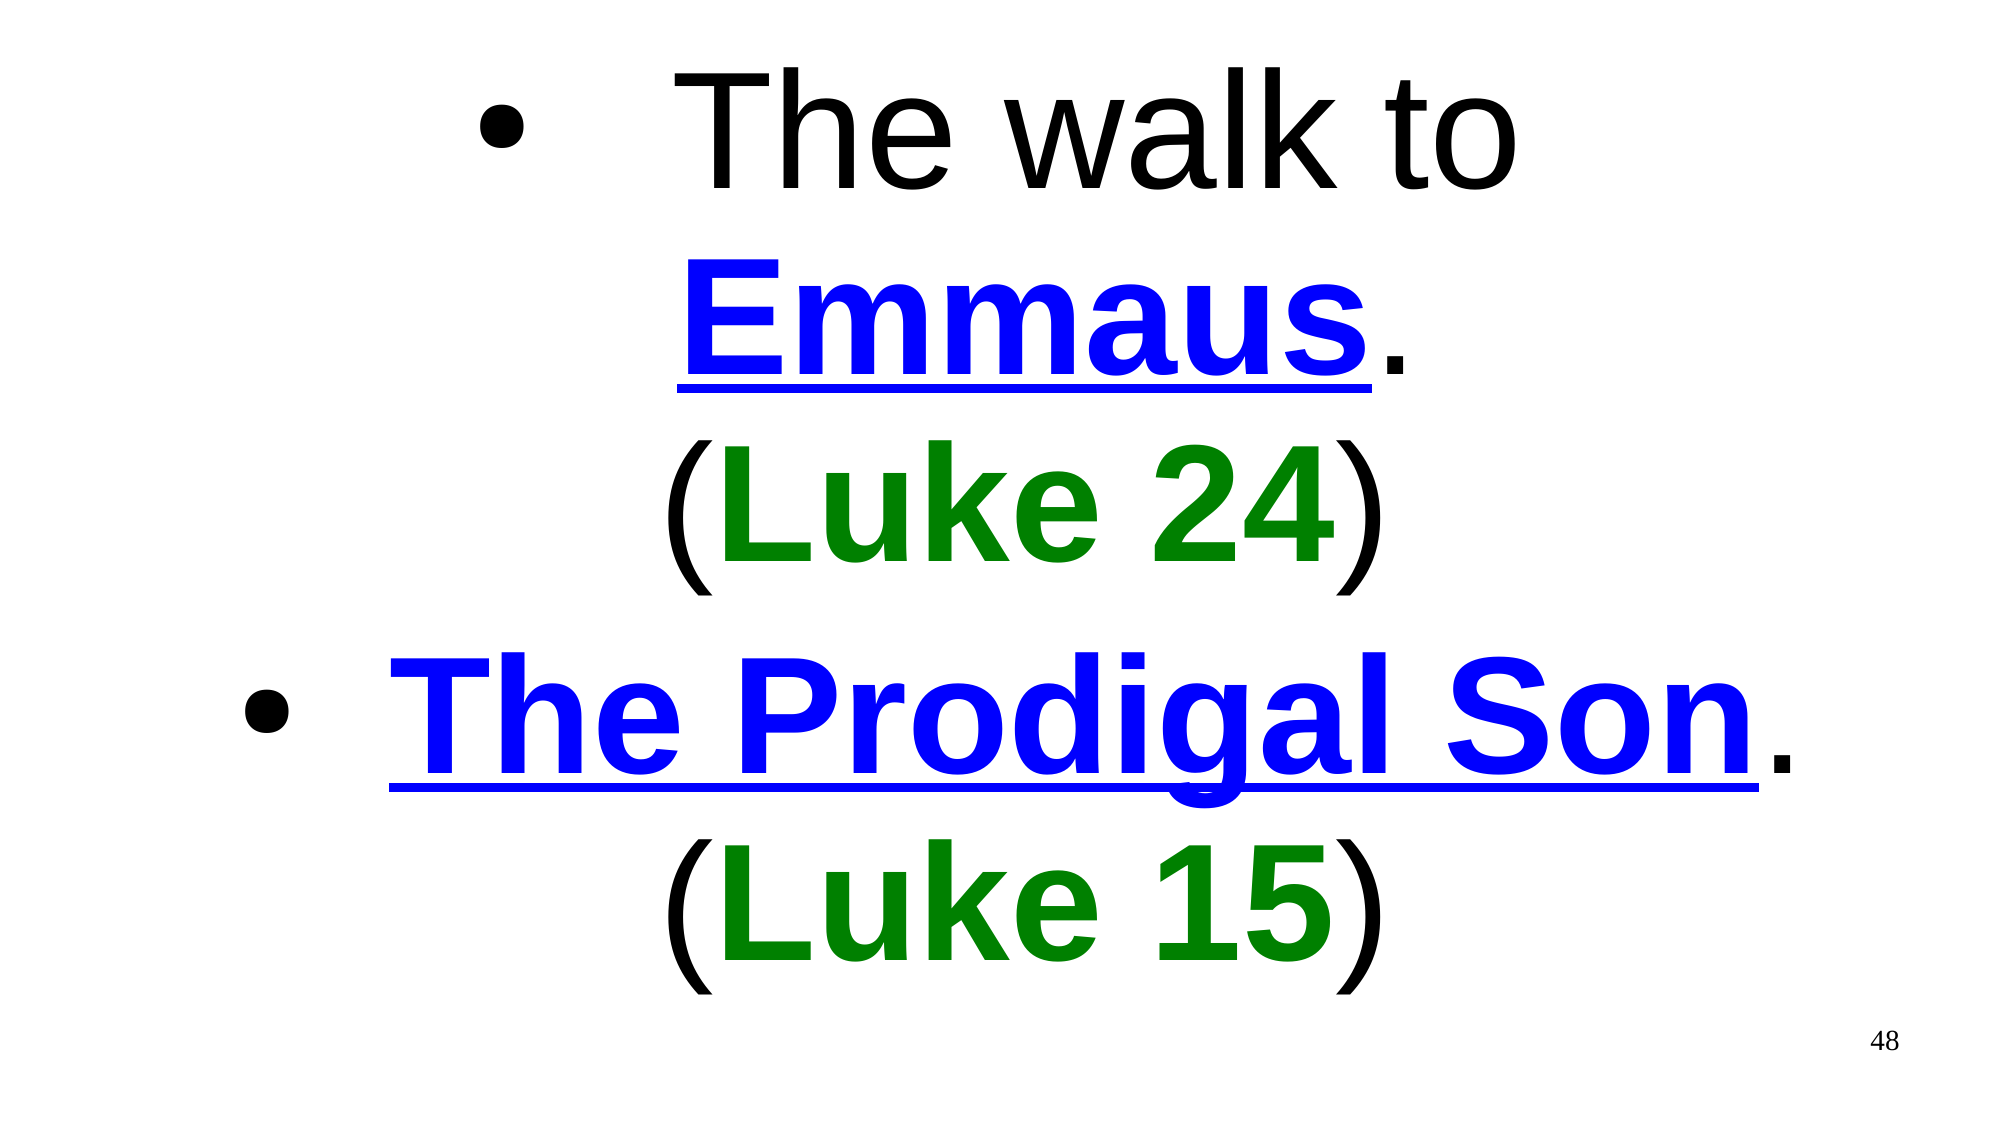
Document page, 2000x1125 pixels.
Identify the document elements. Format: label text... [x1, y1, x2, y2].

list The walk to Emmaus. (Luke 24) The Prodigal Son. (Luke 15) [37, 37, 1988, 1125]
